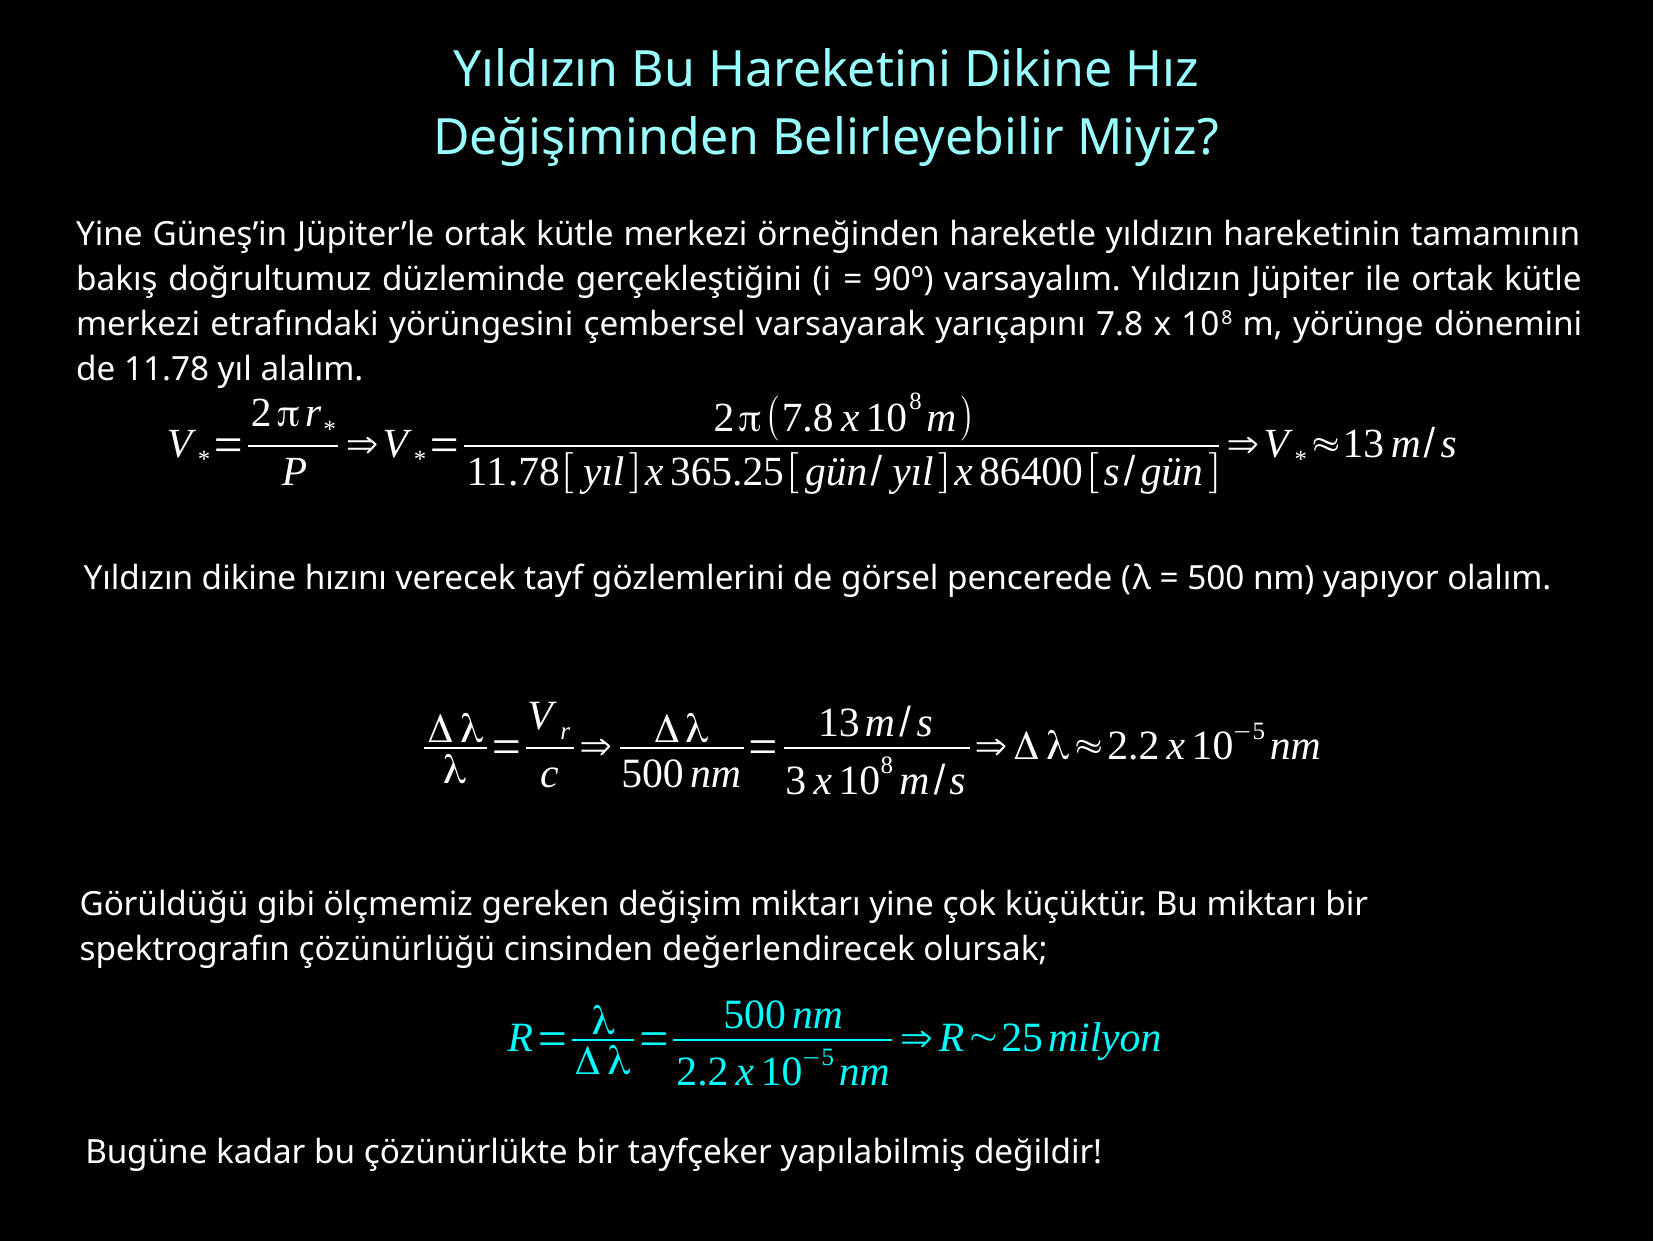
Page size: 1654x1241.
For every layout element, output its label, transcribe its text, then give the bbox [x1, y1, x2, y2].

text_box Yıldızın dikine hızını verecek tayf gözlemlerini de görsel pencerede (λ = 500 nm) yapıyor olalım. [68, 546, 1572, 643]
text_box Görüldüğü gibi ölçmemiz gereken değişim miktarı yine çok küçüktür. Bu miktarı bir spektrografın çözünürlüğü cinsinden değerlendirecek olursak; [64, 872, 1546, 991]
chart [499, 990, 1169, 1096]
chart [160, 387, 1464, 496]
text_box Bugüne kadar bu çözünürlükte bir tayfçeker yapılabilmiş değildir! [70, 1121, 1551, 1177]
text_box Yine Güneş’in Jüpiter’le ortak kütle merkezi örneğinden hareketle yıldızın hareketinin tamamının bakış doğrultumuz düzleminde gerçekleştiğini (i = 90º) varsayalım. Yıldızın Jüpiter ile ortak kütle merkezi etrafındaki yörüngesini çembersel varsayarak yarıçapını 7.8 x 108 m, yörünge dönemini de 11.78 yıl alalım. [61, 202, 1598, 379]
chart [416, 692, 1328, 804]
title Yıldızın Bu Hareketini Dikine Hız Değişiminden Belirleyebilir Miyiz? [82, 34, 1571, 168]
